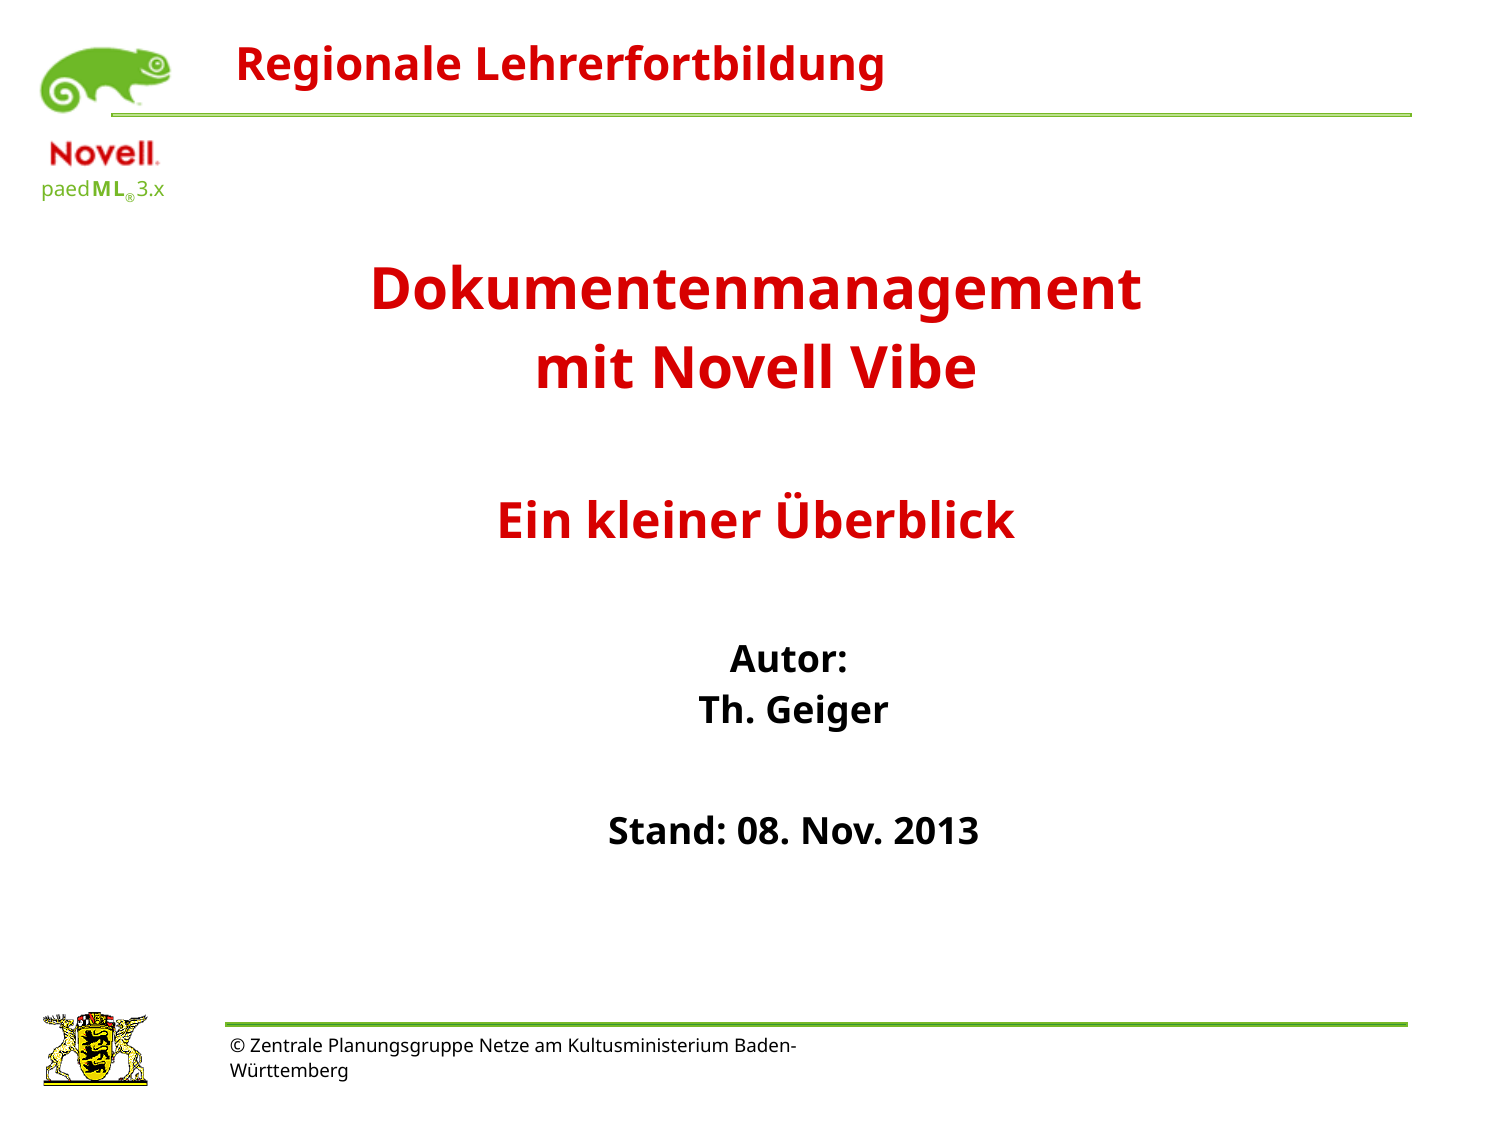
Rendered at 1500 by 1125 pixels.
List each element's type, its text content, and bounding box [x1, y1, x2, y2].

picture [41, 1011, 148, 1088]
subtitle Autor: Th. Geiger Stand: 08. Nov. 2013 [237, 624, 1276, 888]
picture [26, 30, 184, 188]
title Dokumentenmanagement mit Novell Vibe Ein kleiner Überblick [237, 260, 1276, 603]
